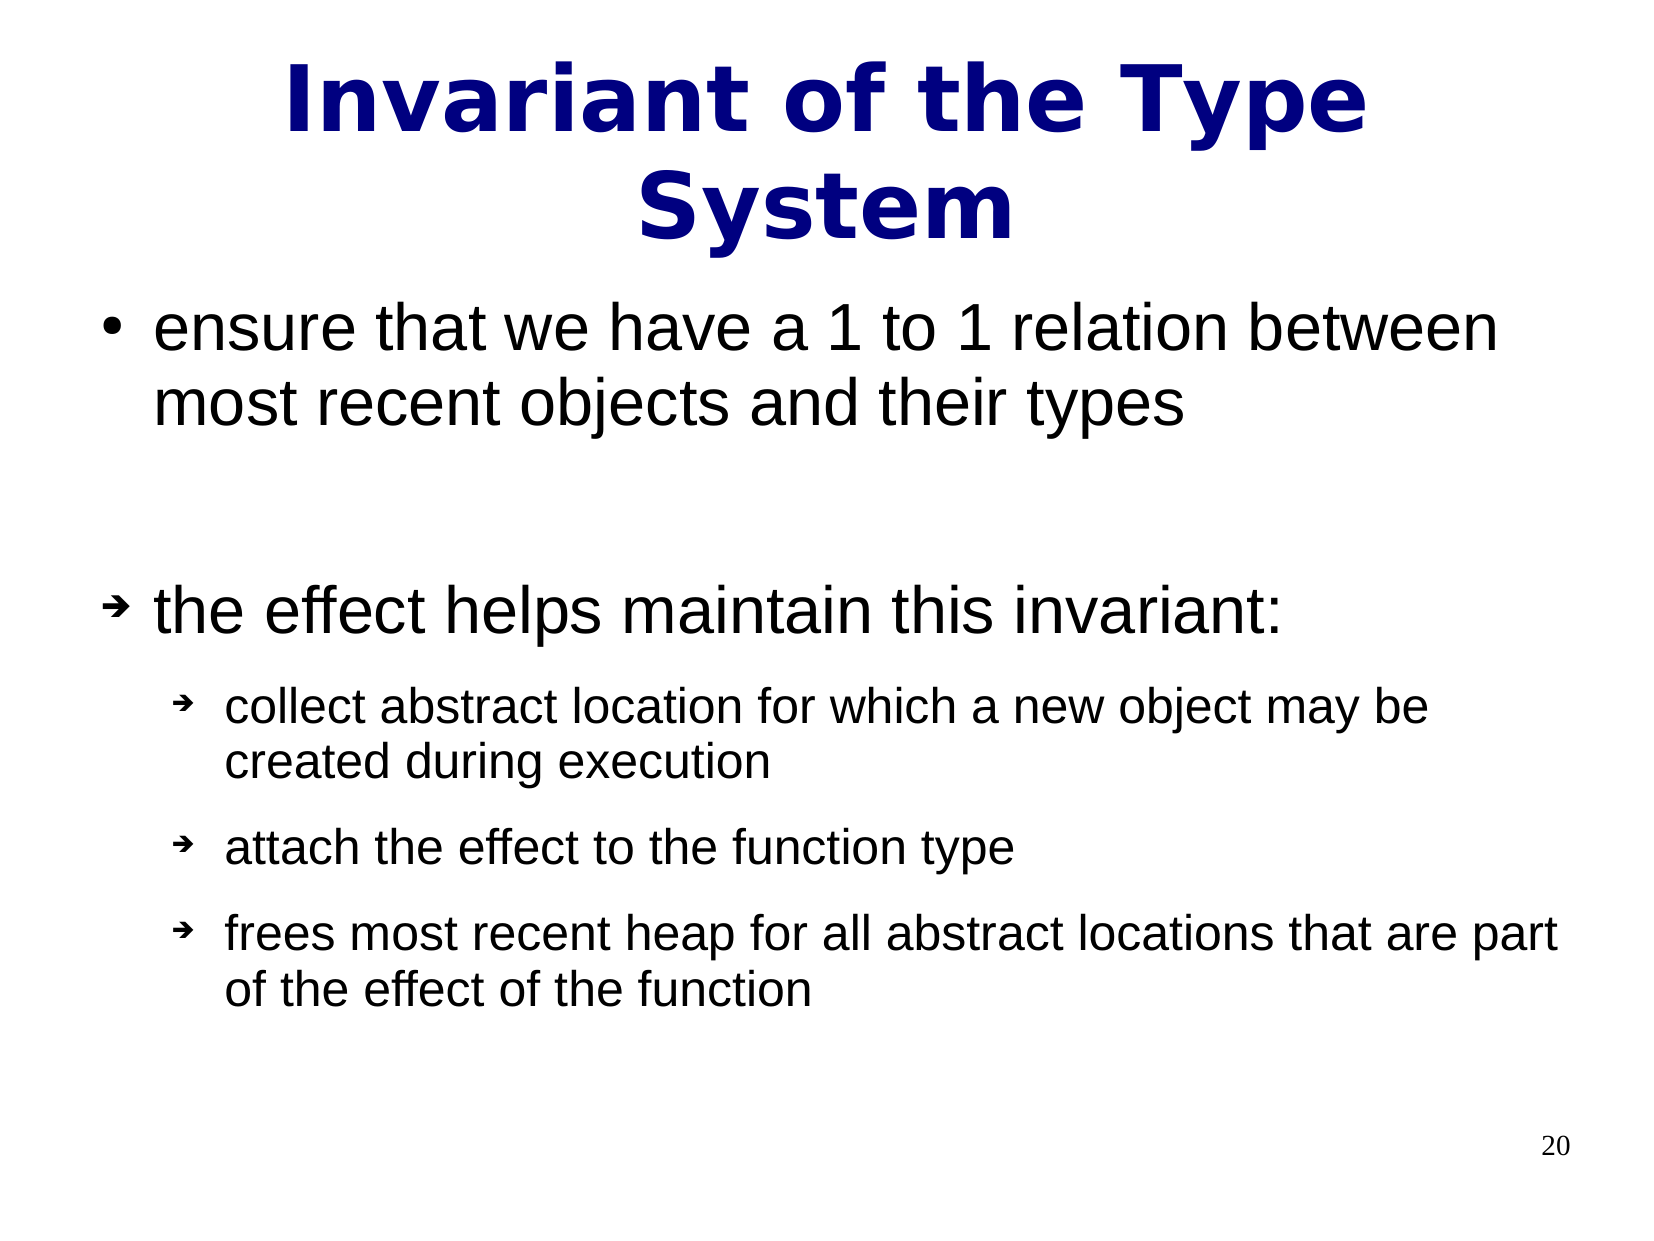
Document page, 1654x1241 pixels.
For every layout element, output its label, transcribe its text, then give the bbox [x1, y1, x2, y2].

title Invariant of the Type System [82, 45, 1571, 261]
list ensure that we have a 1 to 1 relation between most recent objects and their types the effect helps maintain this invariant: collect abstract location for which a new object may be created during execution attach the effect to the function type frees most recent heap for all abstract locations that are part of the effect of the function [82, 290, 1571, 1051]
